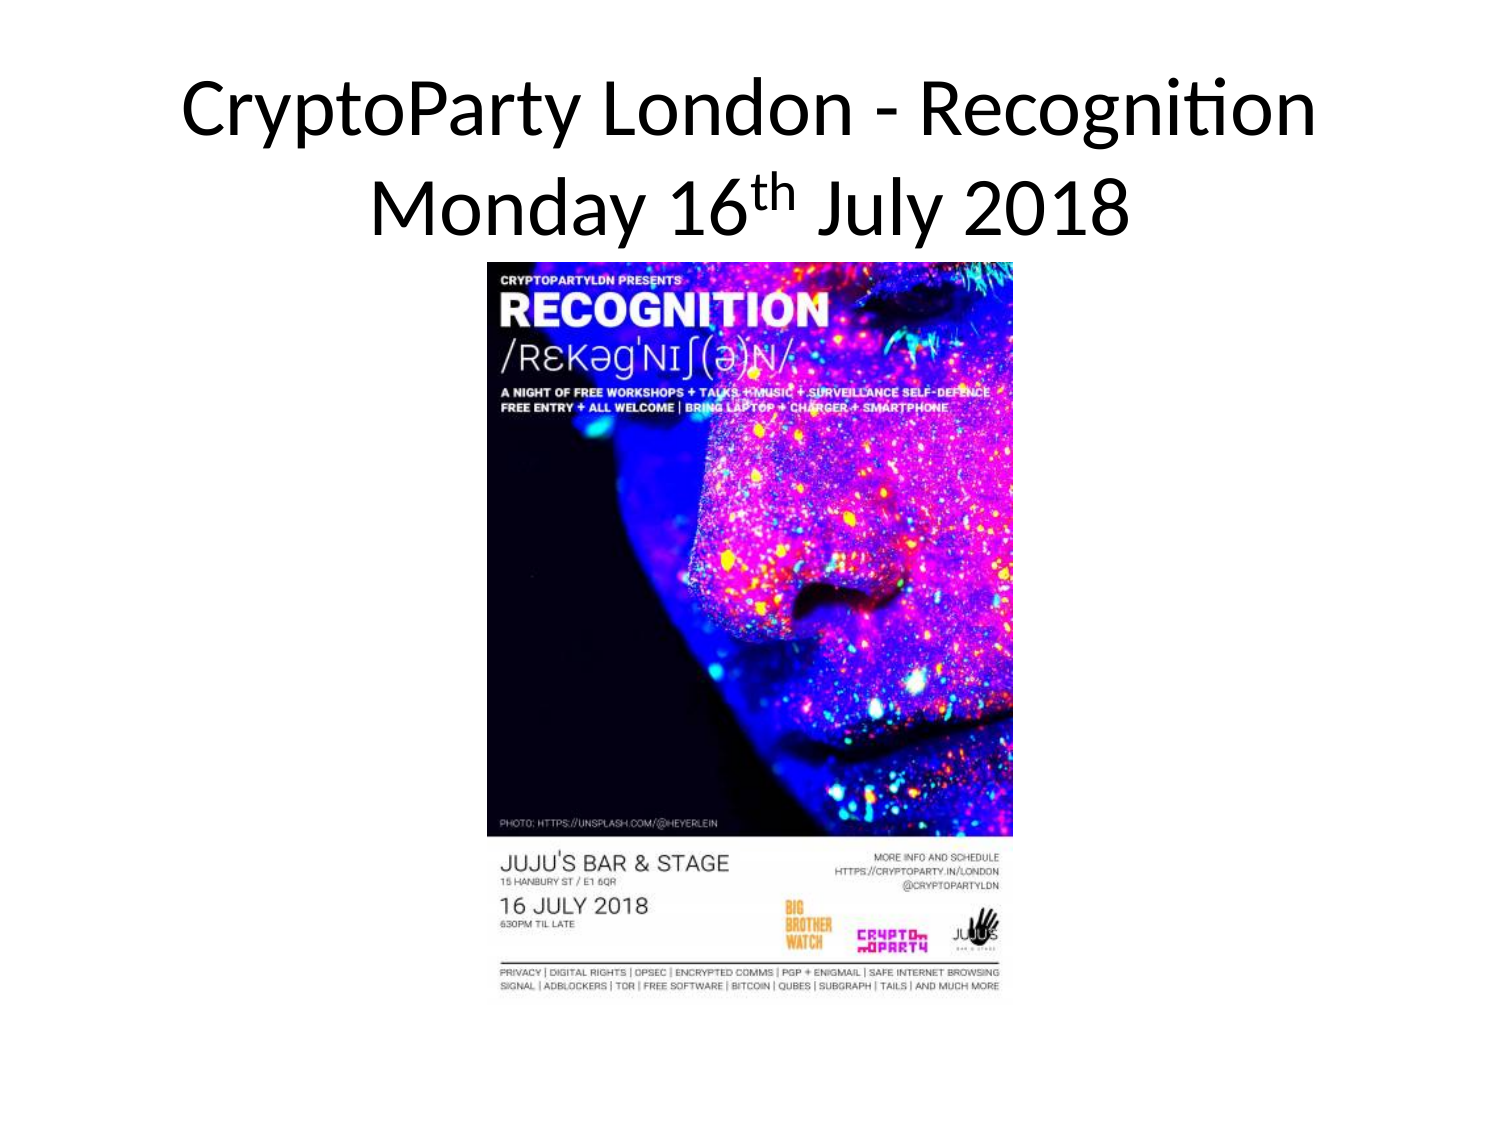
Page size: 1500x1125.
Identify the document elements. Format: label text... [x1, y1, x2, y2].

title CryptoParty London - Recognition Monday 16th July 2018 [75, 45, 1426, 233]
picture [487, 262, 1013, 1005]
